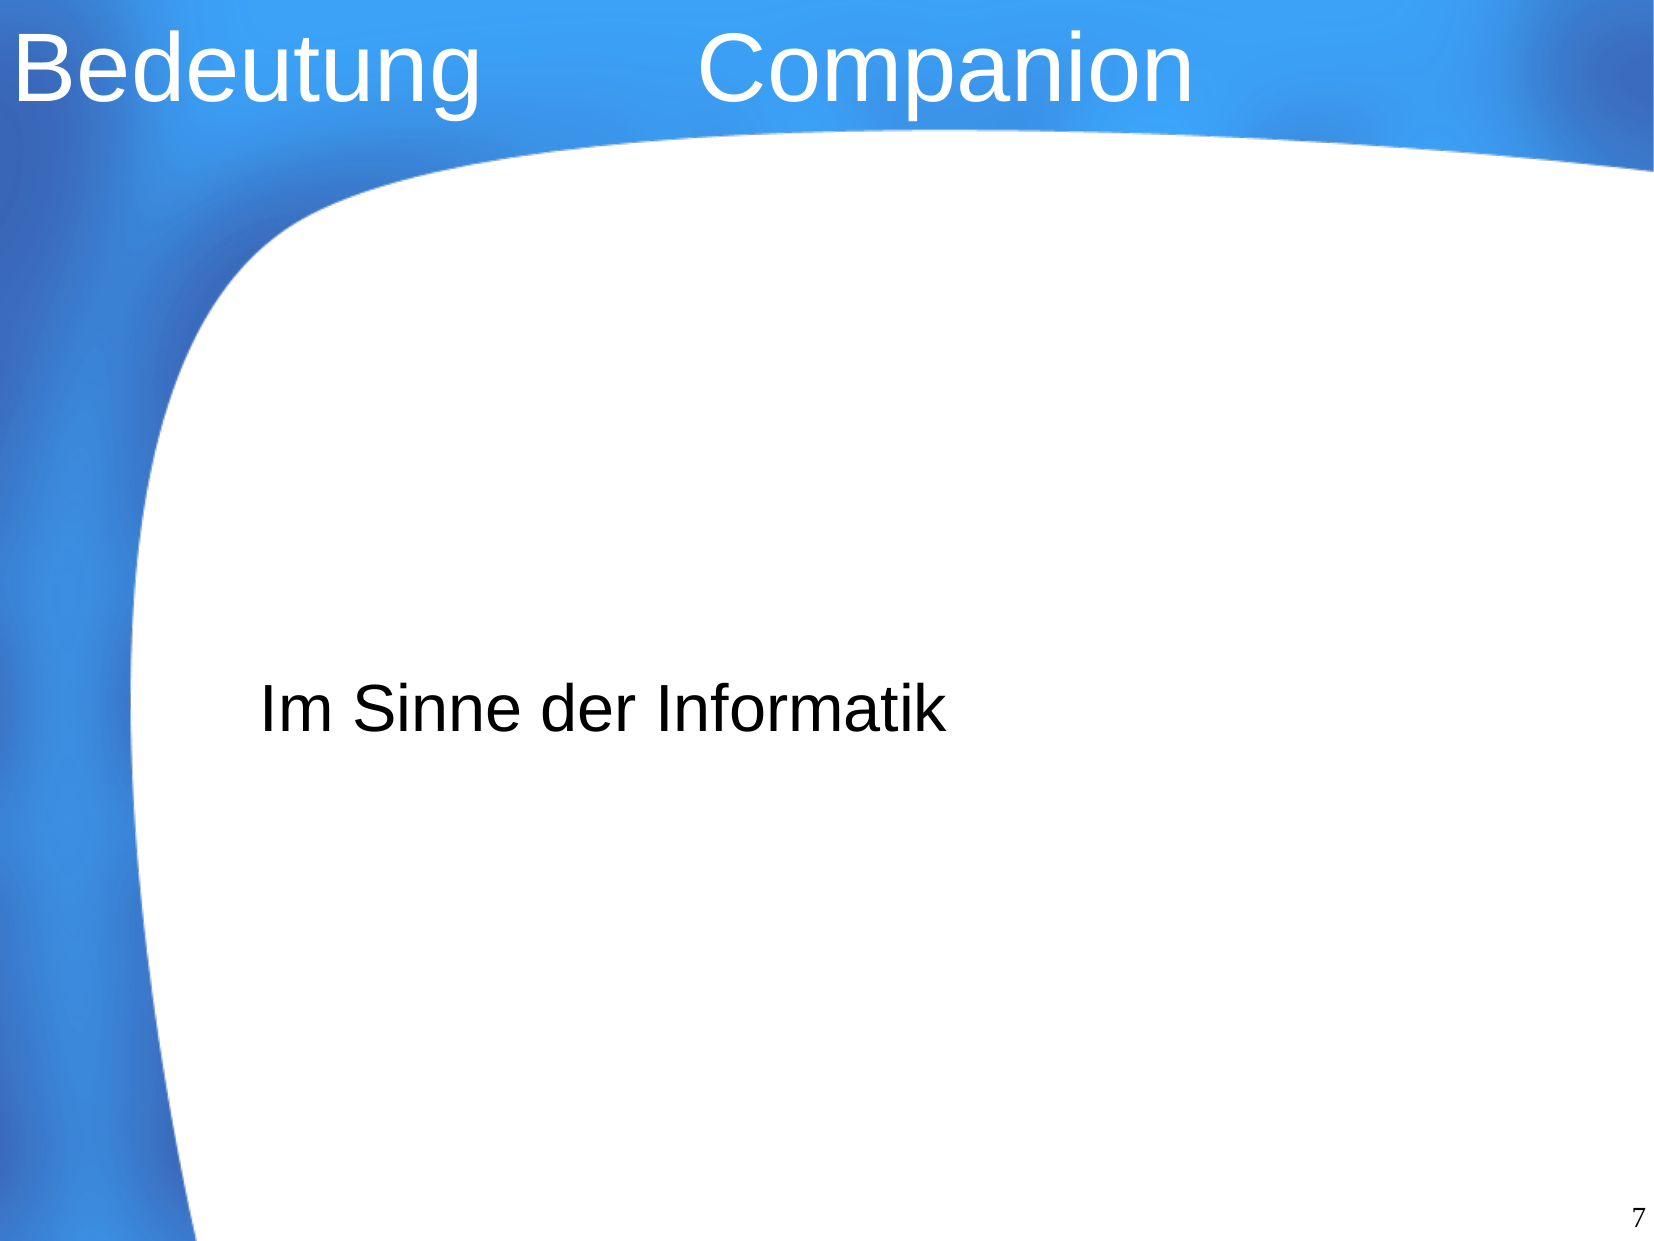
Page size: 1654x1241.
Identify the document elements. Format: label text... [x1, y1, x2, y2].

title Companion [697, 13, 1619, 123]
subtitle Im Sinne der Informatik [259, 248, 1560, 1170]
picture [0, 0, 1654, 1241]
title Bedeutung [11, 13, 697, 123]
